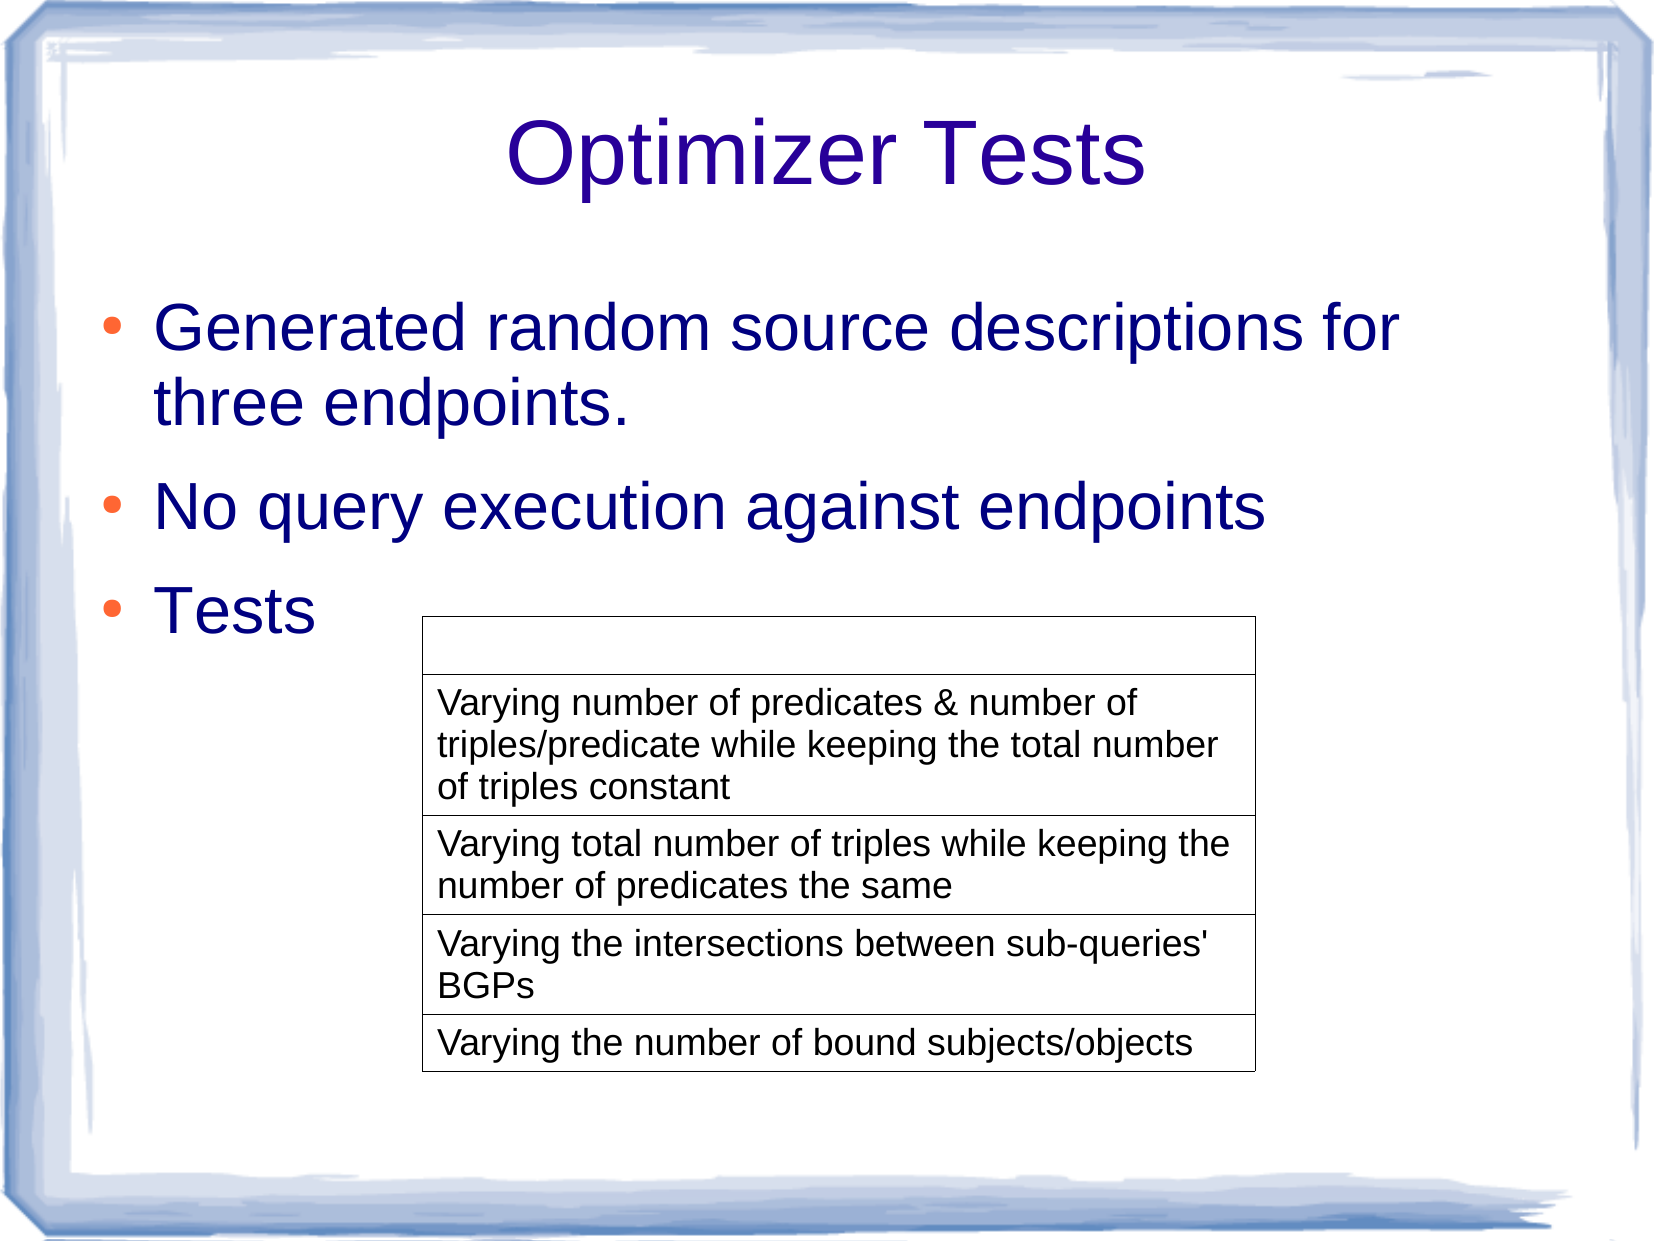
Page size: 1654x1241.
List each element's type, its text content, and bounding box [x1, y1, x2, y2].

table_cell Varying the number of bound subjects/objects [423, 1015, 1255, 1071]
table_cell Varying number of predicates & number of triples/predicate while keeping the total number of triples constant [423, 675, 1255, 815]
list Generated random source descriptions for three endpoints. No query execution against endpoints Tests [82, 290, 1571, 1094]
title Optimizer Tests [82, 49, 1571, 257]
table_header [423, 617, 1255, 674]
picture [0, 0, 1654, 1241]
table_cell Varying total number of triples while keeping the number of predicates the same [423, 816, 1255, 914]
table_cell Varying the intersections between sub-queries' BGPs [423, 915, 1255, 1014]
